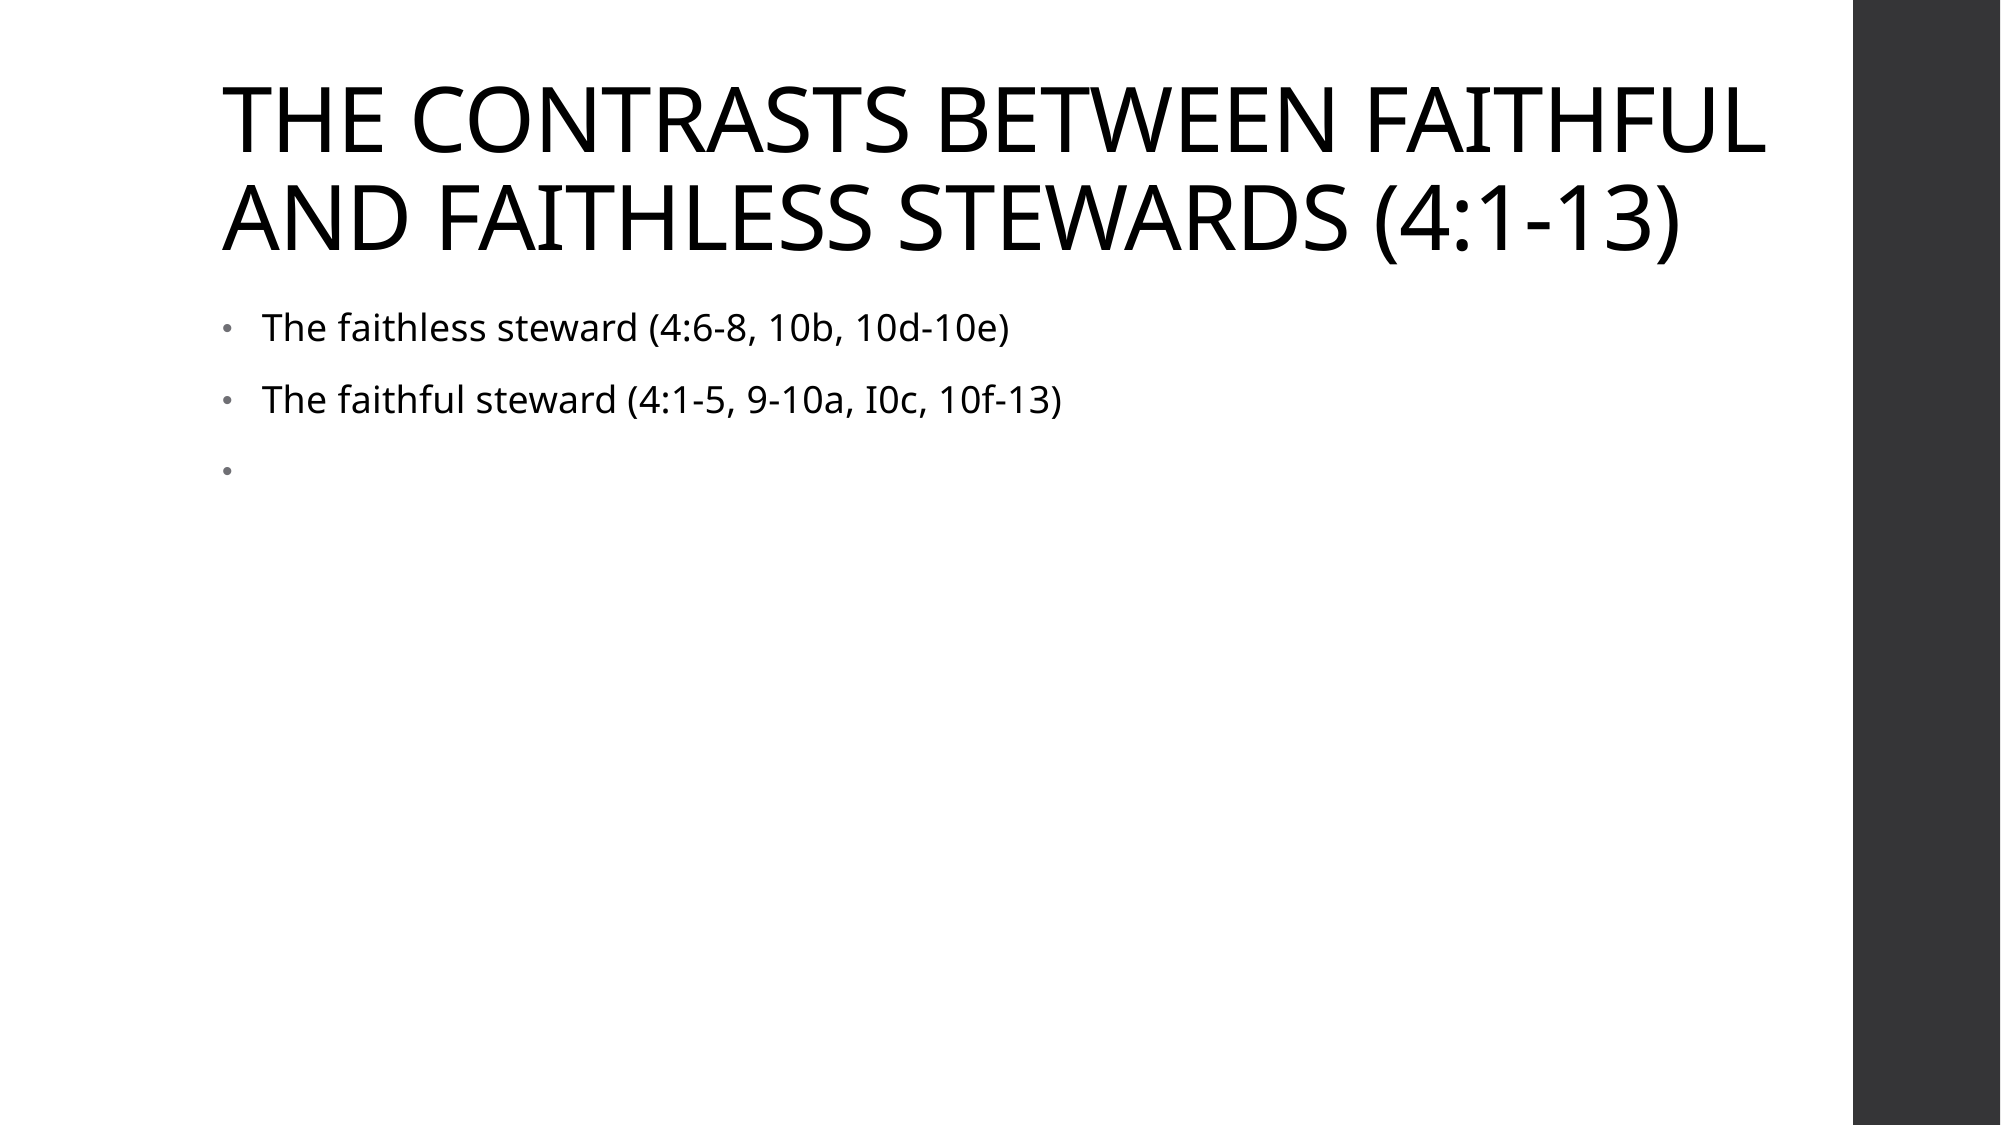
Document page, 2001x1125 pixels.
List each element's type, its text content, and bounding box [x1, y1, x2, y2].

title THE CONTRASTS BETWEEN FAITHFUL AND FAITHLESS STEWARDS (4:1-13) [206, 60, 1797, 278]
list The faithless steward (4:6-8, 10b, 10d-10e) The faithful steward (4:1-5, 9-10a, I0c, 10f-13) [206, 299, 1617, 1014]
